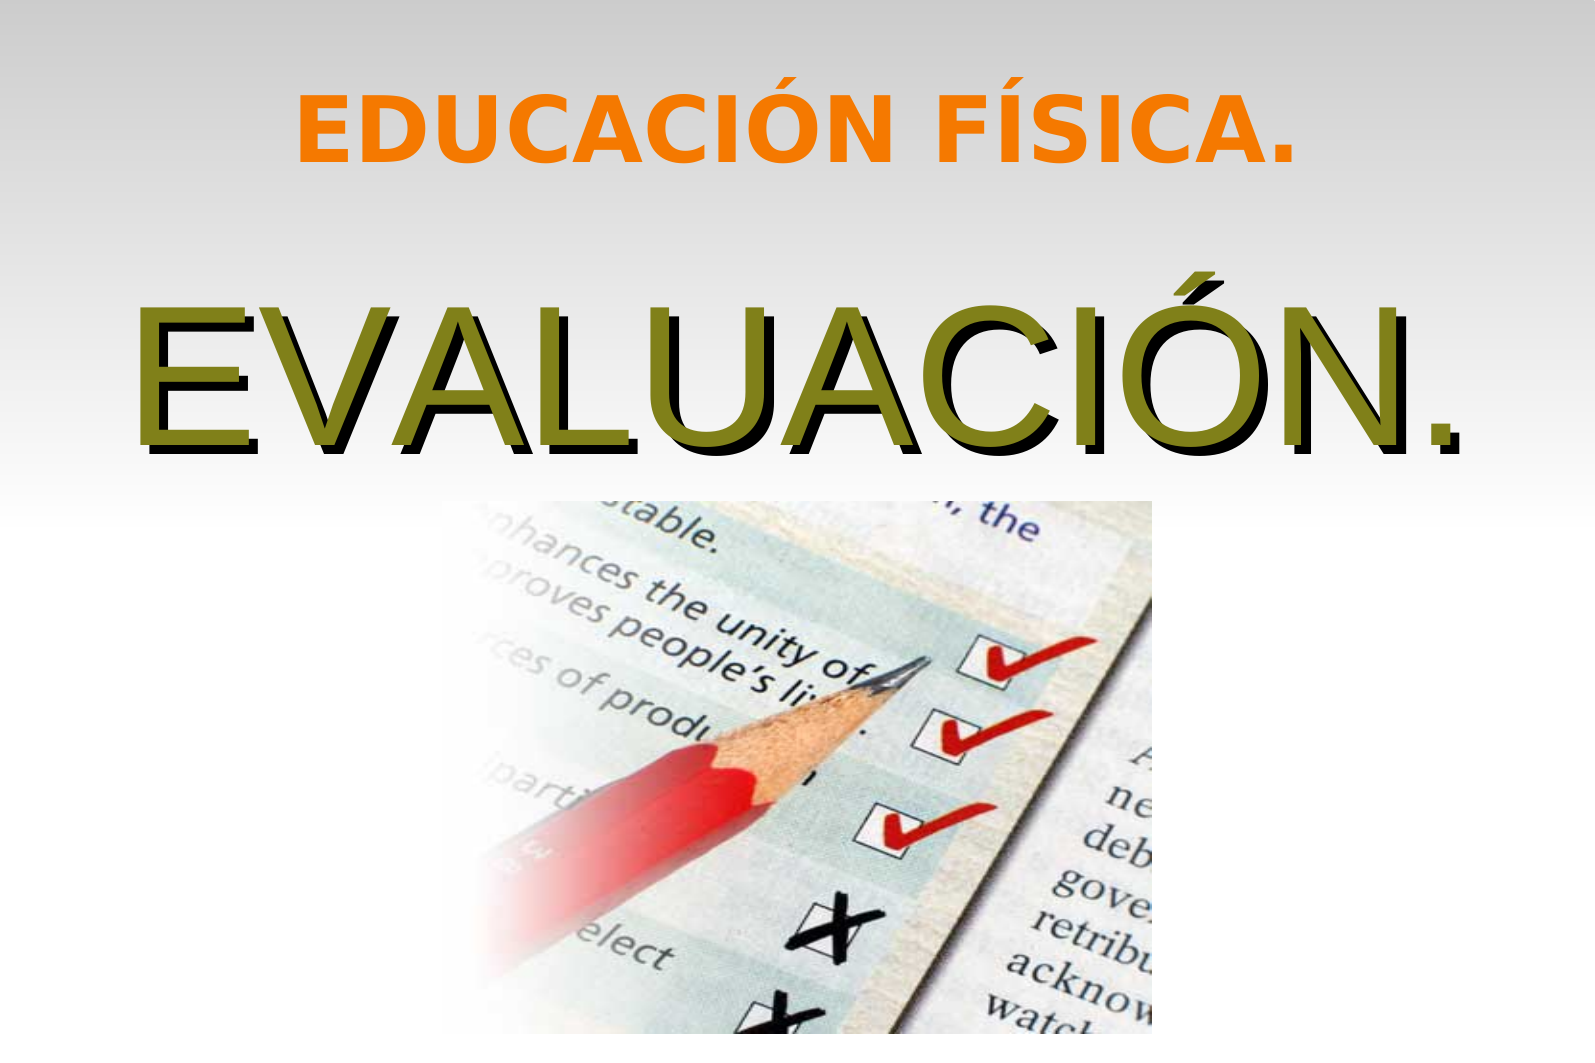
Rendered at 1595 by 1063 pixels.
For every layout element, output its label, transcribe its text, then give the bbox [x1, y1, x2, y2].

subtitle EVALUACIÓN. [79, 256, 1515, 943]
title EDUCACIÓN FÍSICA. [79, 42, 1515, 220]
picture [442, 501, 1152, 1034]
